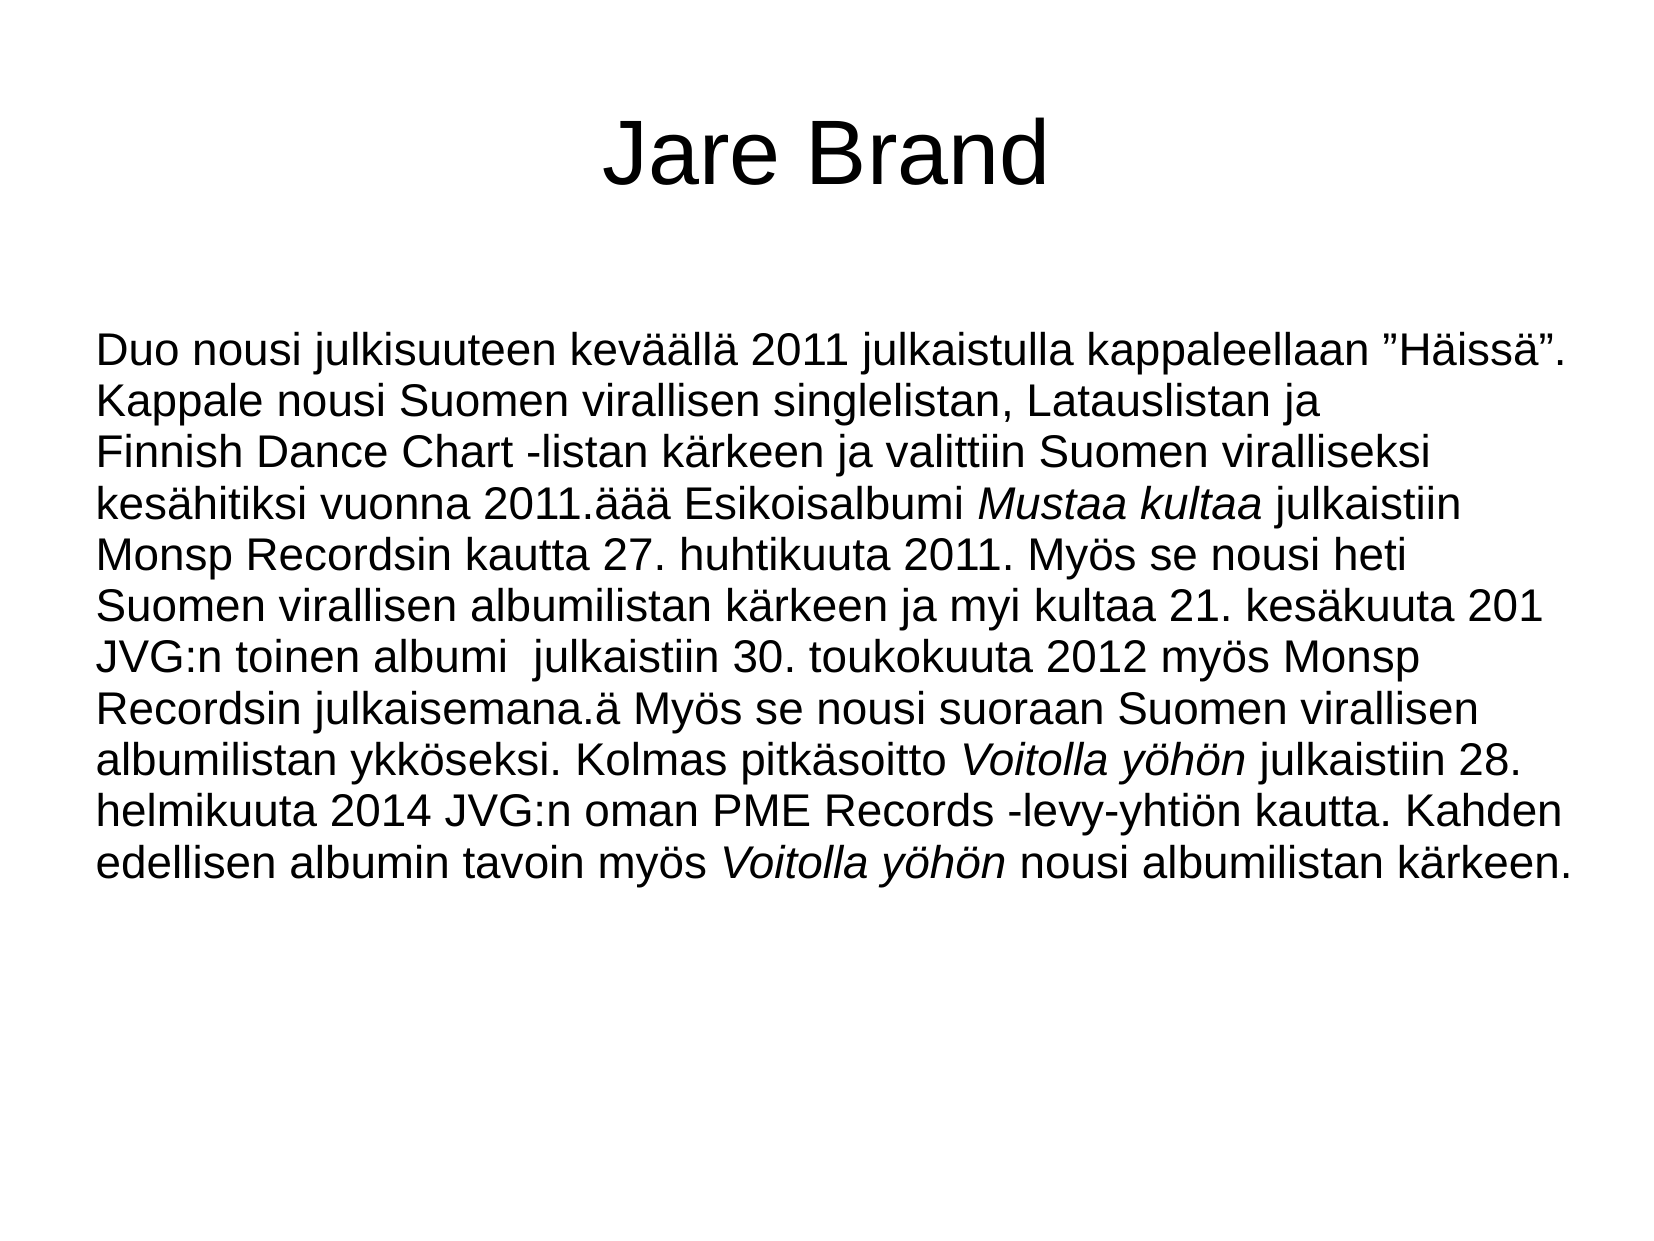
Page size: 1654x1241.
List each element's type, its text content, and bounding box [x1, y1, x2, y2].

list Duo nousi julkisuuteen keväällä 2011 julkaistulla kappaleellaan ”Häissä”. Kappale nousi Suomen virallisen singlelistan, Latauslistan ja Finnish Dance Chart -listan kärkeen ja valittiin Suomen viralliseksi kesähitiksi vuonna 2011.äää Esikoisalbumi Mustaa kultaa julkaistiin Monsp Recordsin kautta 27. huhtikuuta 2011. Myös se nousi heti Suomen virallisen albumilistan kärkeen ja myi kultaa 21. kesäkuuta 201 JVG:n toinen albumi julkaistiin 30. toukokuuta 2012 myös Monsp Recordsin julkaisemana.ä Myös se nousi suoraan Suomen virallisen albumilistan ykköseksi. Kolmas pitkäsoitto Voitolla yöhön julkaistiin 28. helmikuuta 2014 JVG:n oman PME Records -levy-yhtiön kautta. Kahden edellisen albumin tavoin myös Voitolla yöhön nousi albumilistan kärkeen. [95, 323, 1584, 1044]
title Jare Brand [82, 49, 1571, 257]
